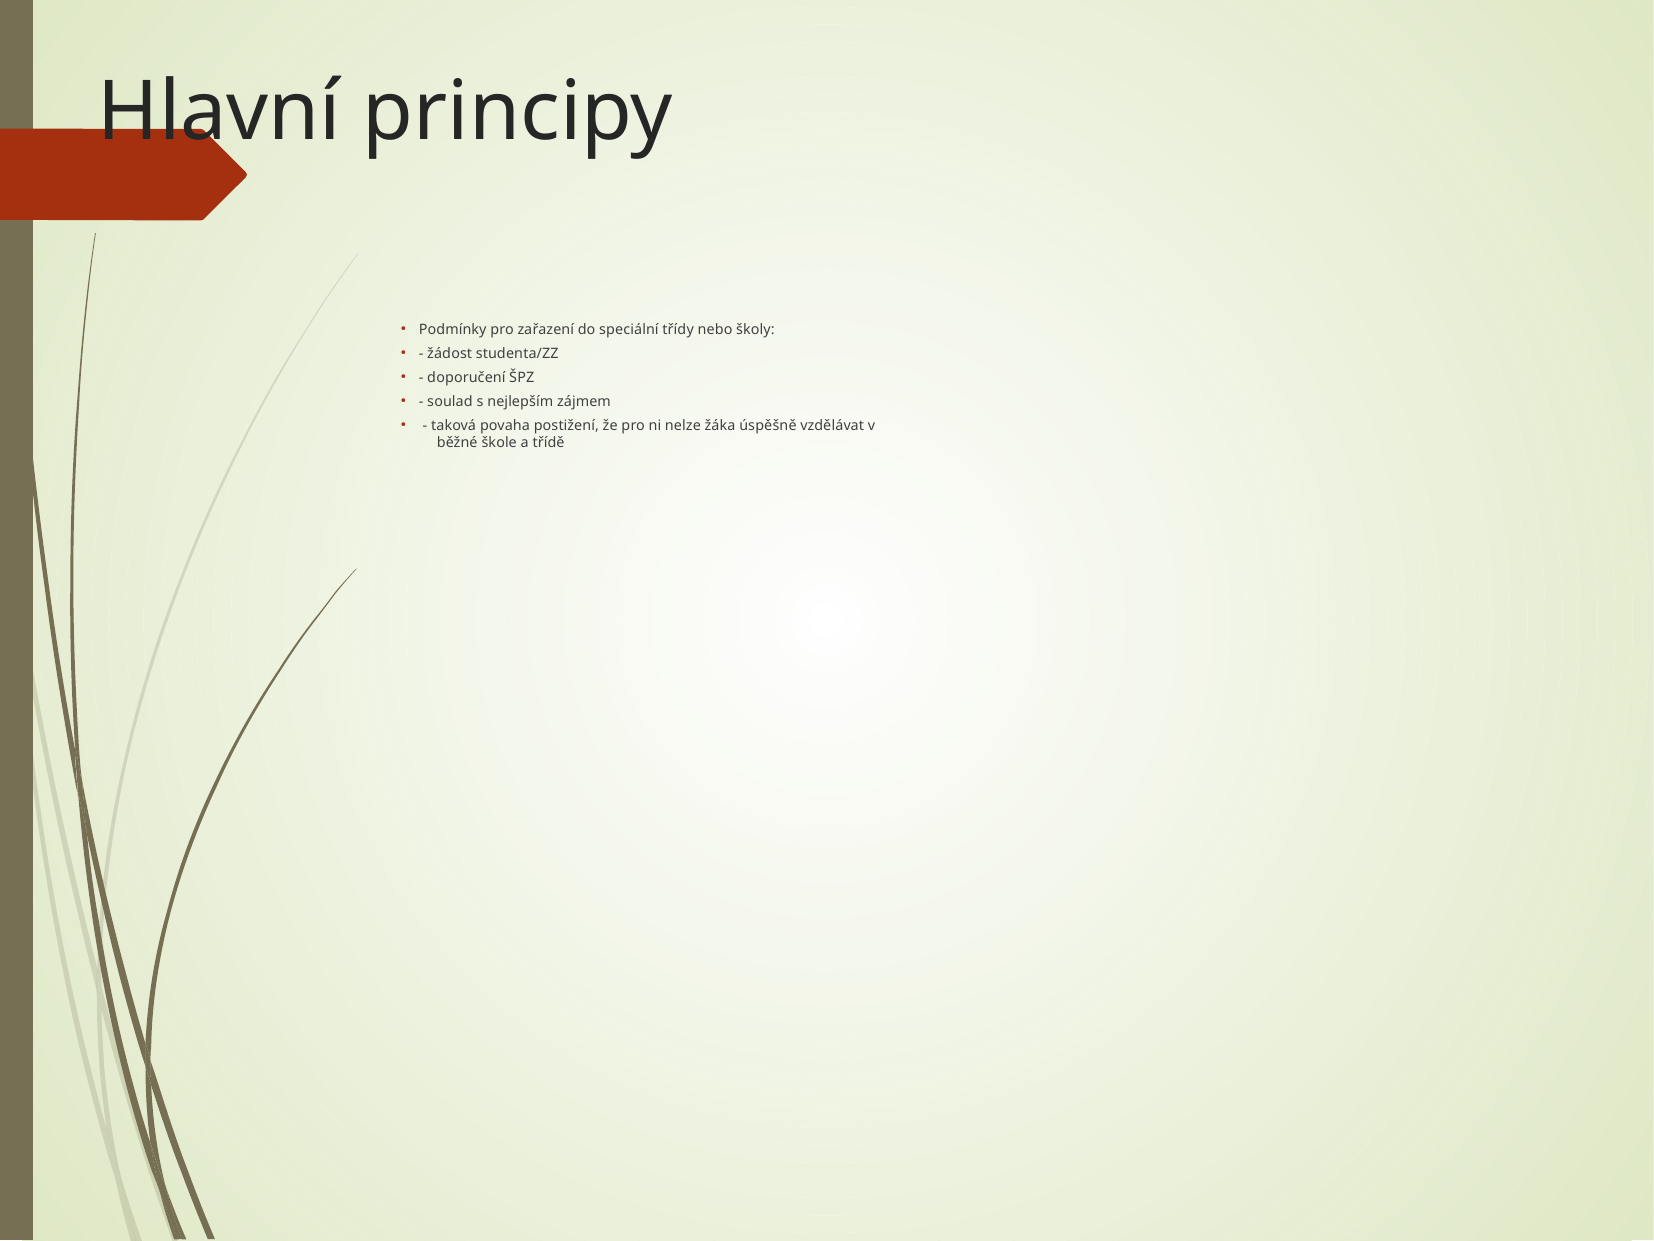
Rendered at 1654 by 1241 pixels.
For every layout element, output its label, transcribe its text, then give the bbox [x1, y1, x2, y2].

title Hlavní principy [0, 49, 1489, 257]
list Podmínky pro zařazení do speciální třídy nebo školy: - žádost studenta/ZZ - doporučení ŠPZ - soulad s nejlepším zájmem - taková povaha postižení, že pro ni nelze žáka úspěšně vzdělávat v běžné škole a třídě [0, 290, 1489, 1010]
